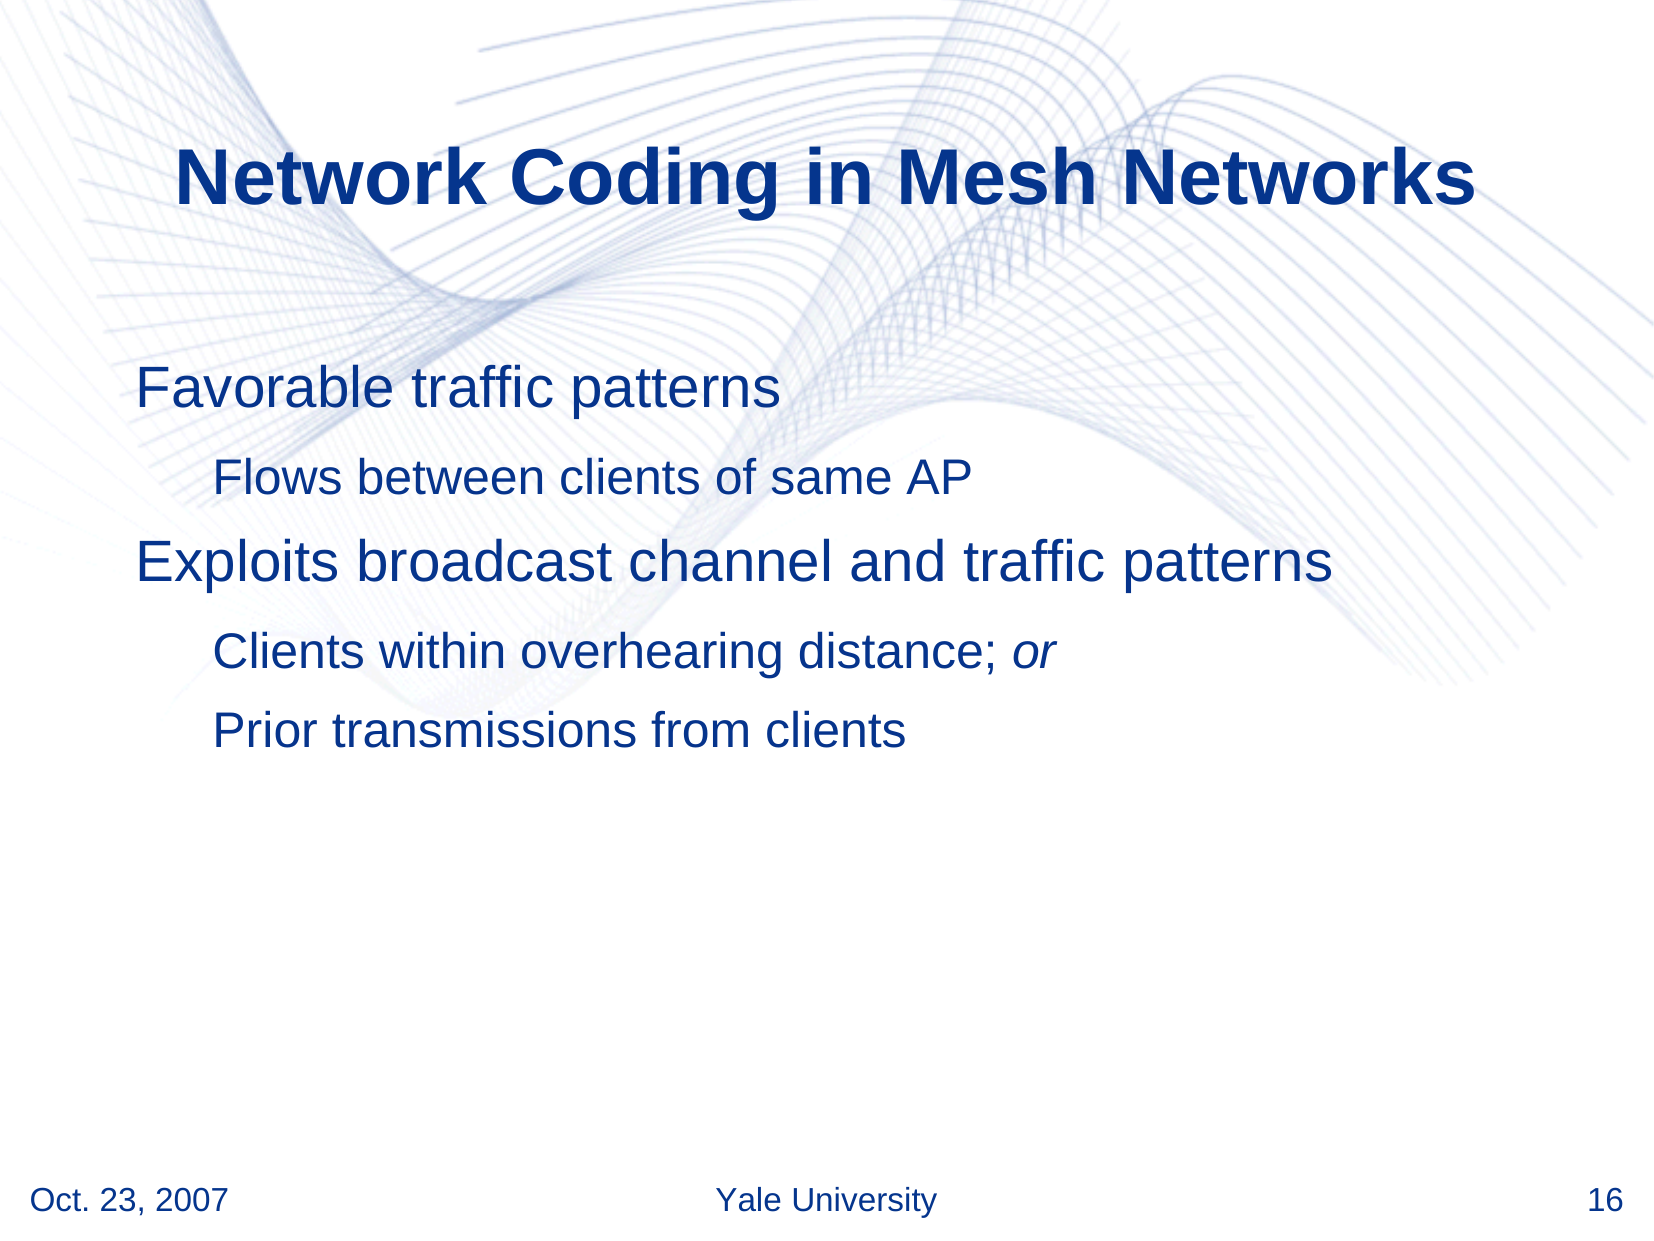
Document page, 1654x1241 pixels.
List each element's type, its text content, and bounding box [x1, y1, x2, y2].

title Network Coding in Mesh Networks [118, 66, 1536, 288]
list Favorable traffic patterns Flows between clients of same AP Exploits broadcast channel and traffic patterns Clients within overhearing distance; or Prior transmissions from clients [118, 354, 1536, 1108]
picture [0, 0, 1654, 1241]
